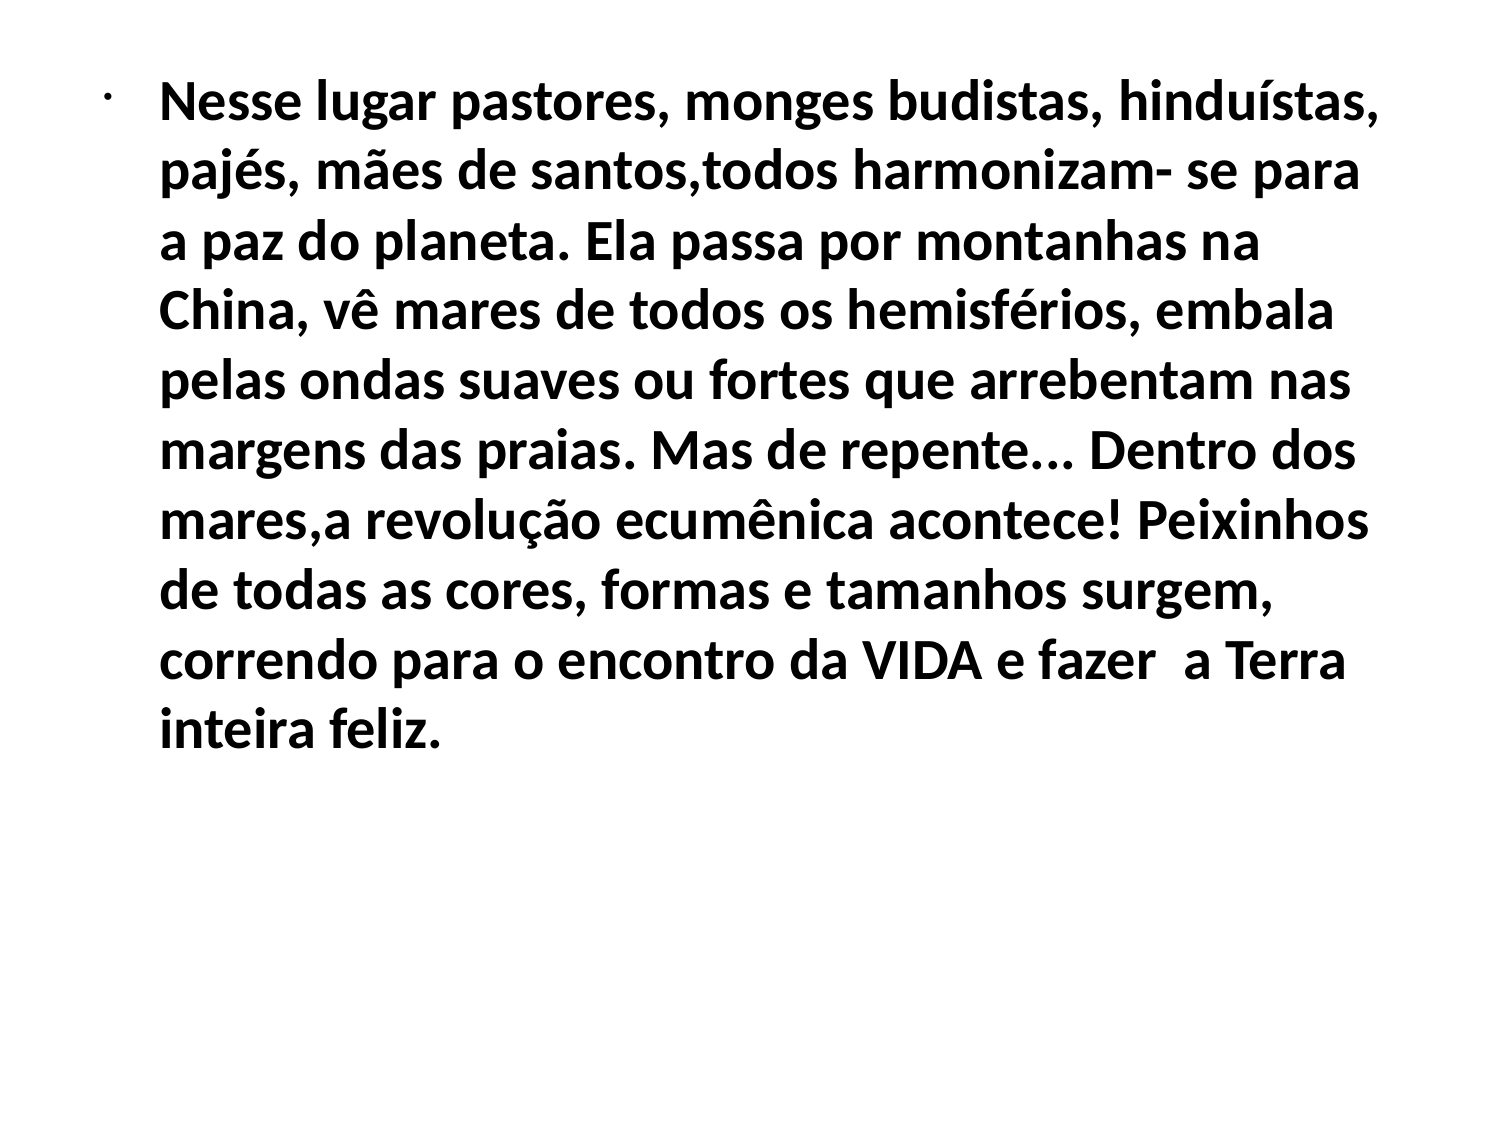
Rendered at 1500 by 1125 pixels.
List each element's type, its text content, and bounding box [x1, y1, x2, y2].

list Nesse lugar pastores, monges budistas, hinduístas, pajés, mães de santos,todos harmonizam- se para a paz do planeta. Ela passa por montanhas na China, vê mares de todos os hemisférios, embala pelas ondas suaves ou fortes que arrebentam nas margens das praias. Mas de repente... Dentro dos mares,a revolução ecumênica acontece! Peixinhos de todas as cores, formas e tamanhos surgem, correndo para o encontro da VIDA e fazer a Terra inteira feliz. [88, 54, 1425, 1005]
